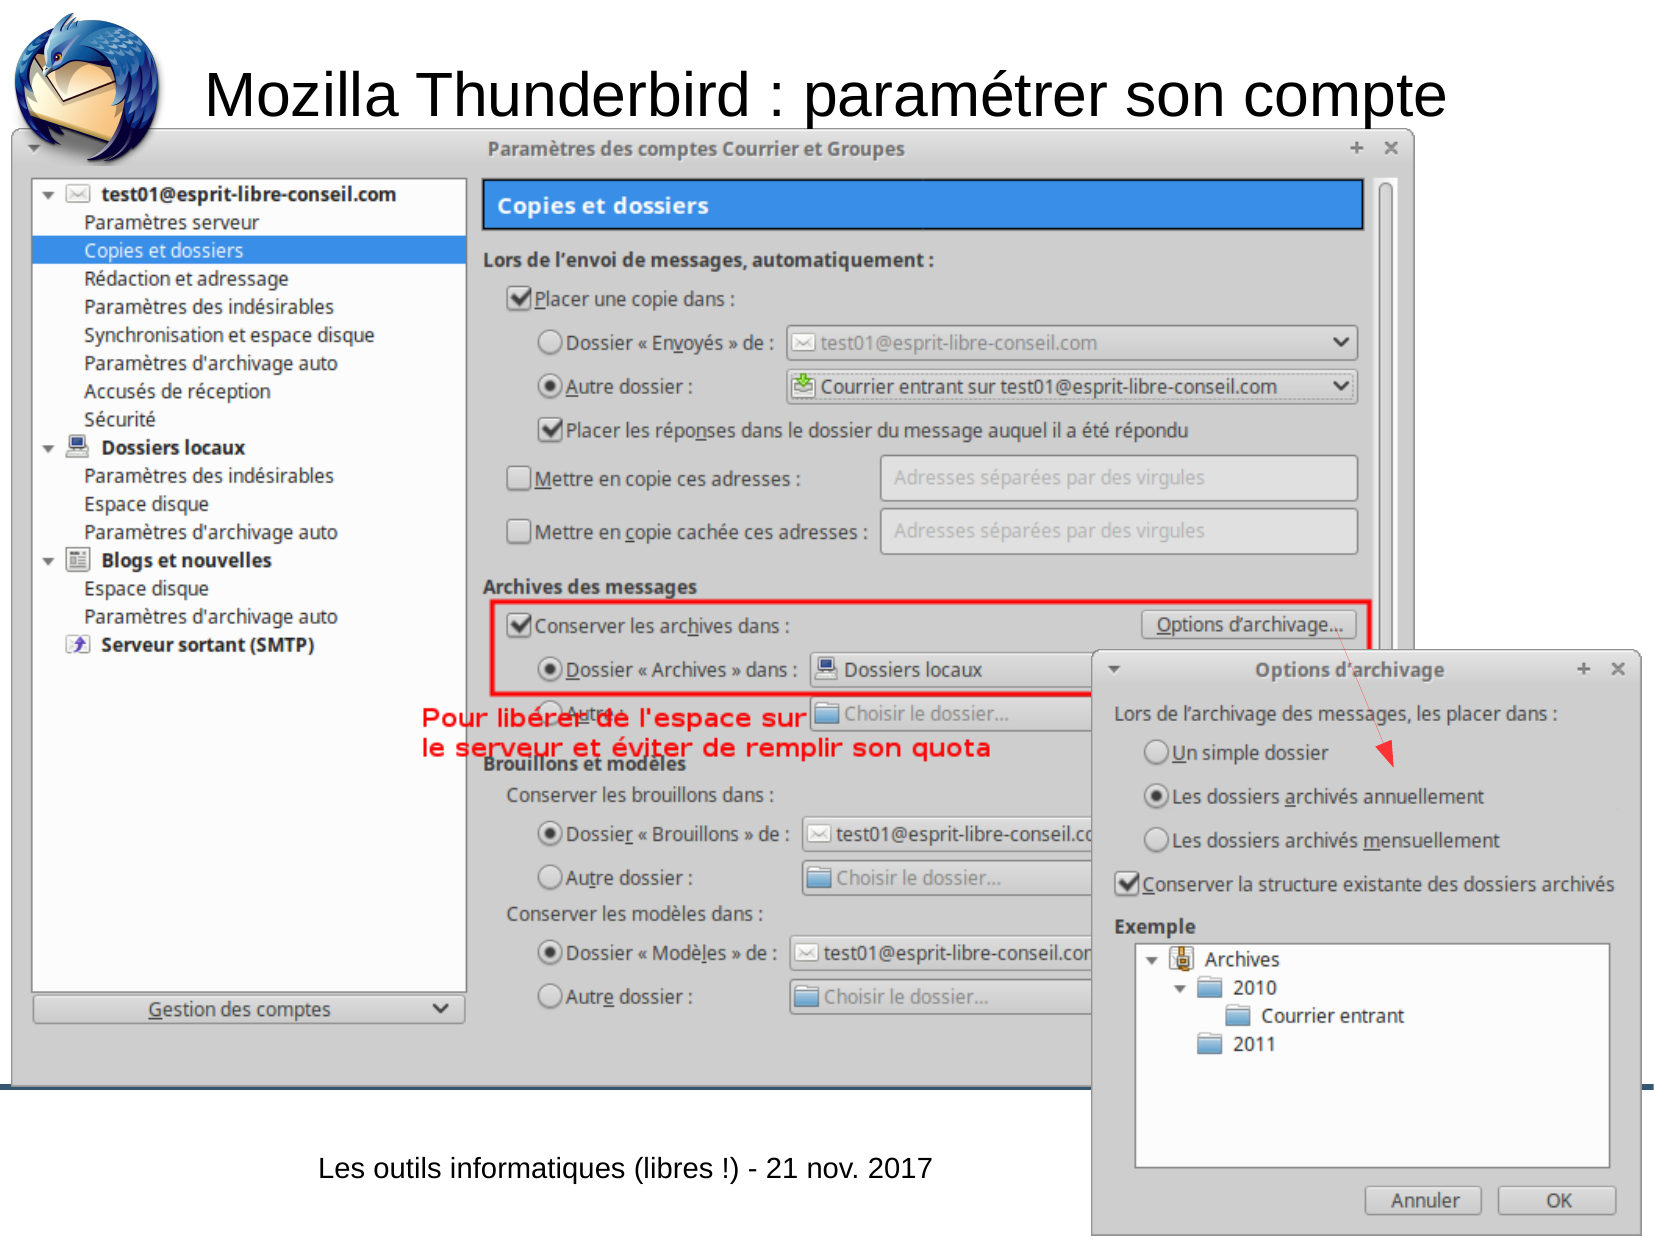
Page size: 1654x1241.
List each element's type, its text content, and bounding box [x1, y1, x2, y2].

picture [11, 11, 166, 20]
title Mozilla Thunderbird : paramétrer son compte [0, 20, 1654, 169]
picture [11, 169, 1642, 1236]
